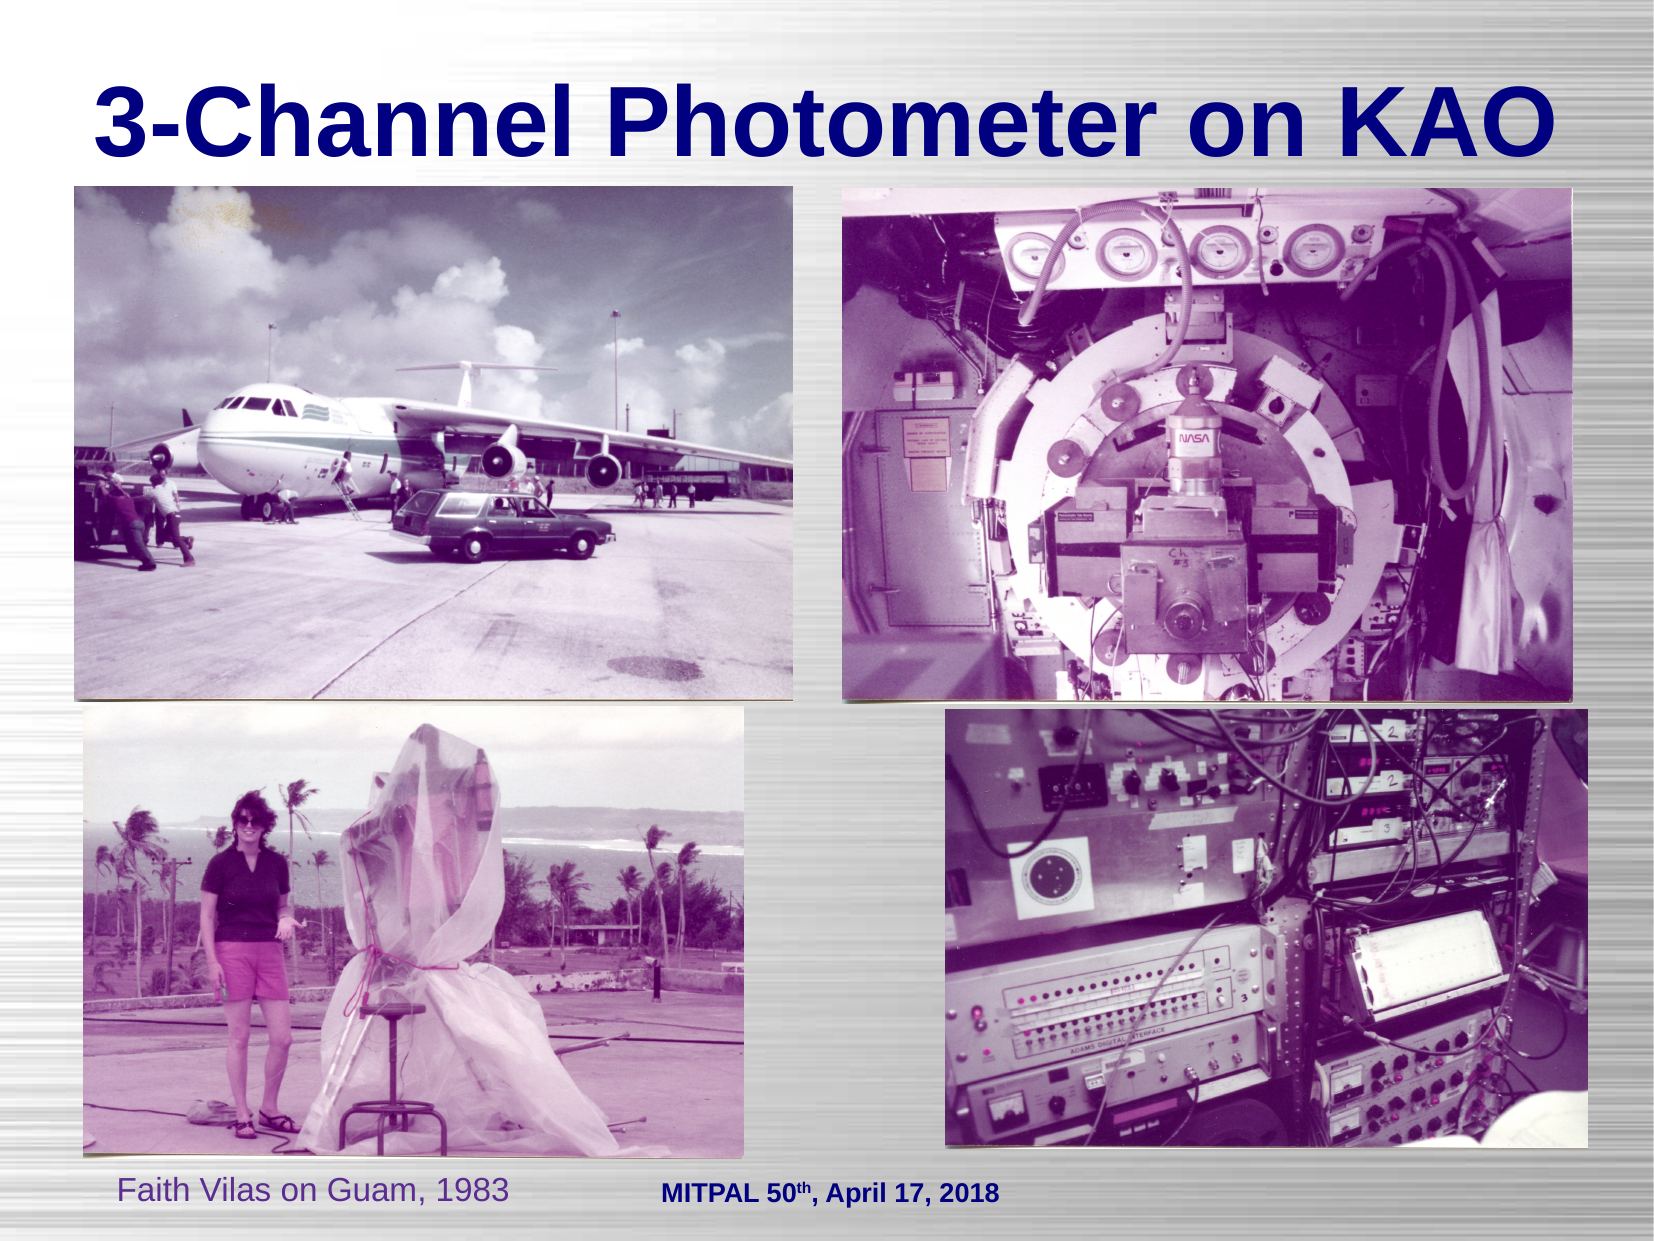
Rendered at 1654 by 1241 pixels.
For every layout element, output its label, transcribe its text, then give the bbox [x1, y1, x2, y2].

text_box 3-Channel Photometer on KAO [29, 58, 1625, 186]
text_box Faith Vilas on Guam, 1983 [101, 1163, 589, 1218]
text_box MITPAL 50th, April 17, 2018 [646, 1170, 1015, 1218]
picture [0, 0, 1654, 1241]
